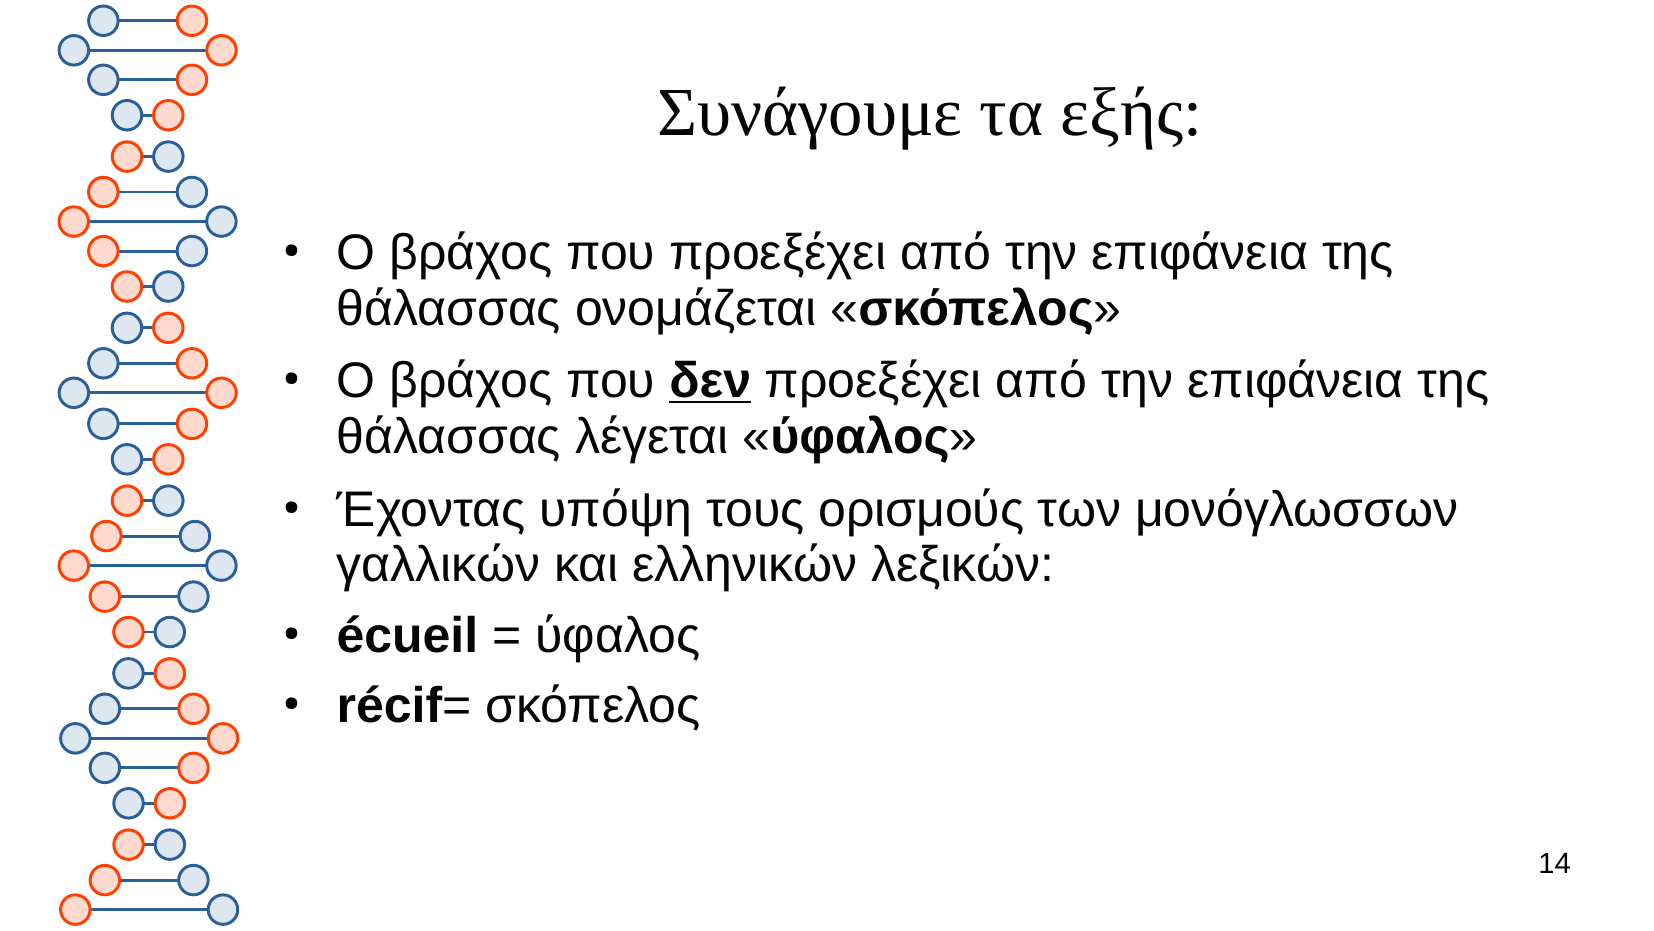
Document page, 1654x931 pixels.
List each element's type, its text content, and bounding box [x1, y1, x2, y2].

title Συνάγουμε τα εξής: [265, 35, 1595, 189]
list Ο βράχος που προεξέχει από την επιφάνεια της θάλασσας ονομάζεται «σκόπελος» Ο βράχος που δεν προεξέχει από την επιφάνεια της θάλασσας λέγεται «ύφαλος» Έχοντας υπόψη τους ορισμούς των μονόγλωσσων γαλλικών και ελληνικών λεξικών: écueil = ύφαλος récif= σκόπελος [265, 224, 1595, 764]
